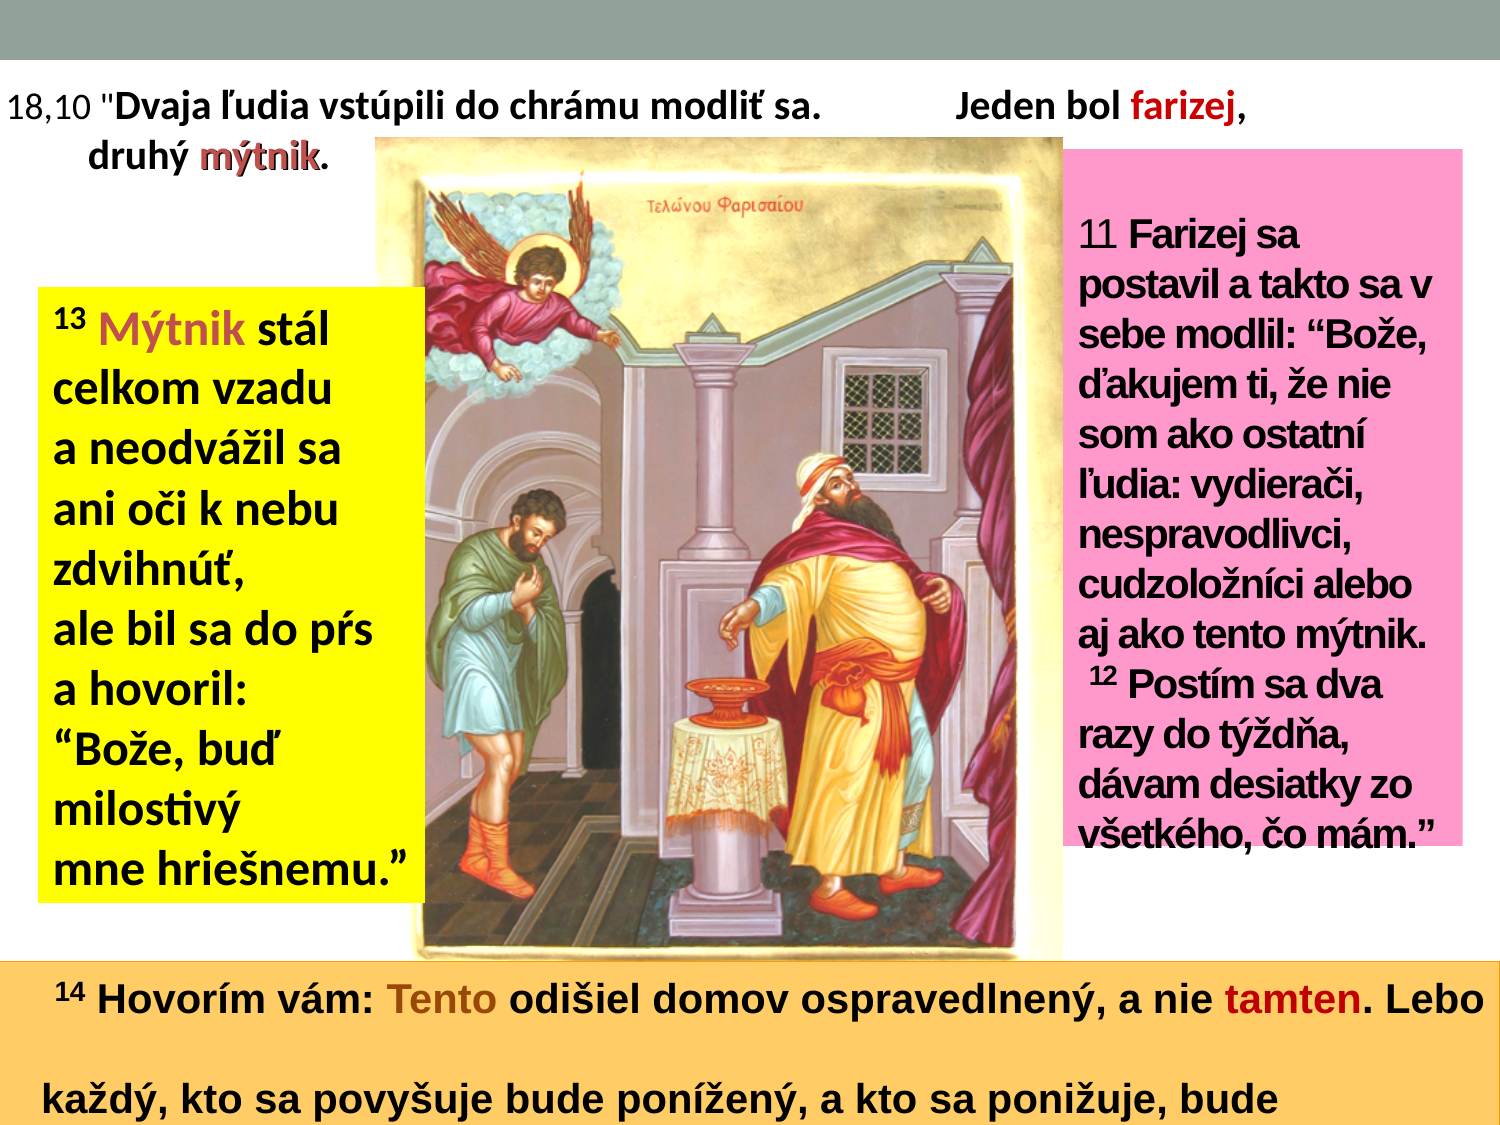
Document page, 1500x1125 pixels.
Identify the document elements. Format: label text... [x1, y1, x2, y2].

text_box 13 Mýtnik stál celkom vzadu a neodvážil sa ani oči k nebu zdvihnúť, ale bil sa do pŕs a hovoril: “Bože, buď milostivý mne hriešnemu.” [38, 287, 425, 903]
title 11 Farizej sa postavil a takto sa v sebe modlil: “Bože, ďakujem ti, že nie som ako ostatní ľudia: vydierači, nespravodlivci, cudzoložníci alebo aj ako tento mýtnik. 12 Postím sa dva razy do týždňa, dávam desiatky zo všetkého, čo mám.” [1063, 185, 1463, 846]
text_box Lk 18,10 "Dvaja ľudia vstúpili do chrámu modliť sa. Jeden bol farizej, druhý mýtnik. [0, 25, 1500, 185]
picture [375, 185, 1063, 961]
list 14 Hovorím vám: Tento odišiel domov ospravedlnený, a nie tamten. Lebo každý, kto sa povyšuje bude ponížený, a kto sa ponižuje, bude povýšený." [0, 961, 1500, 1125]
